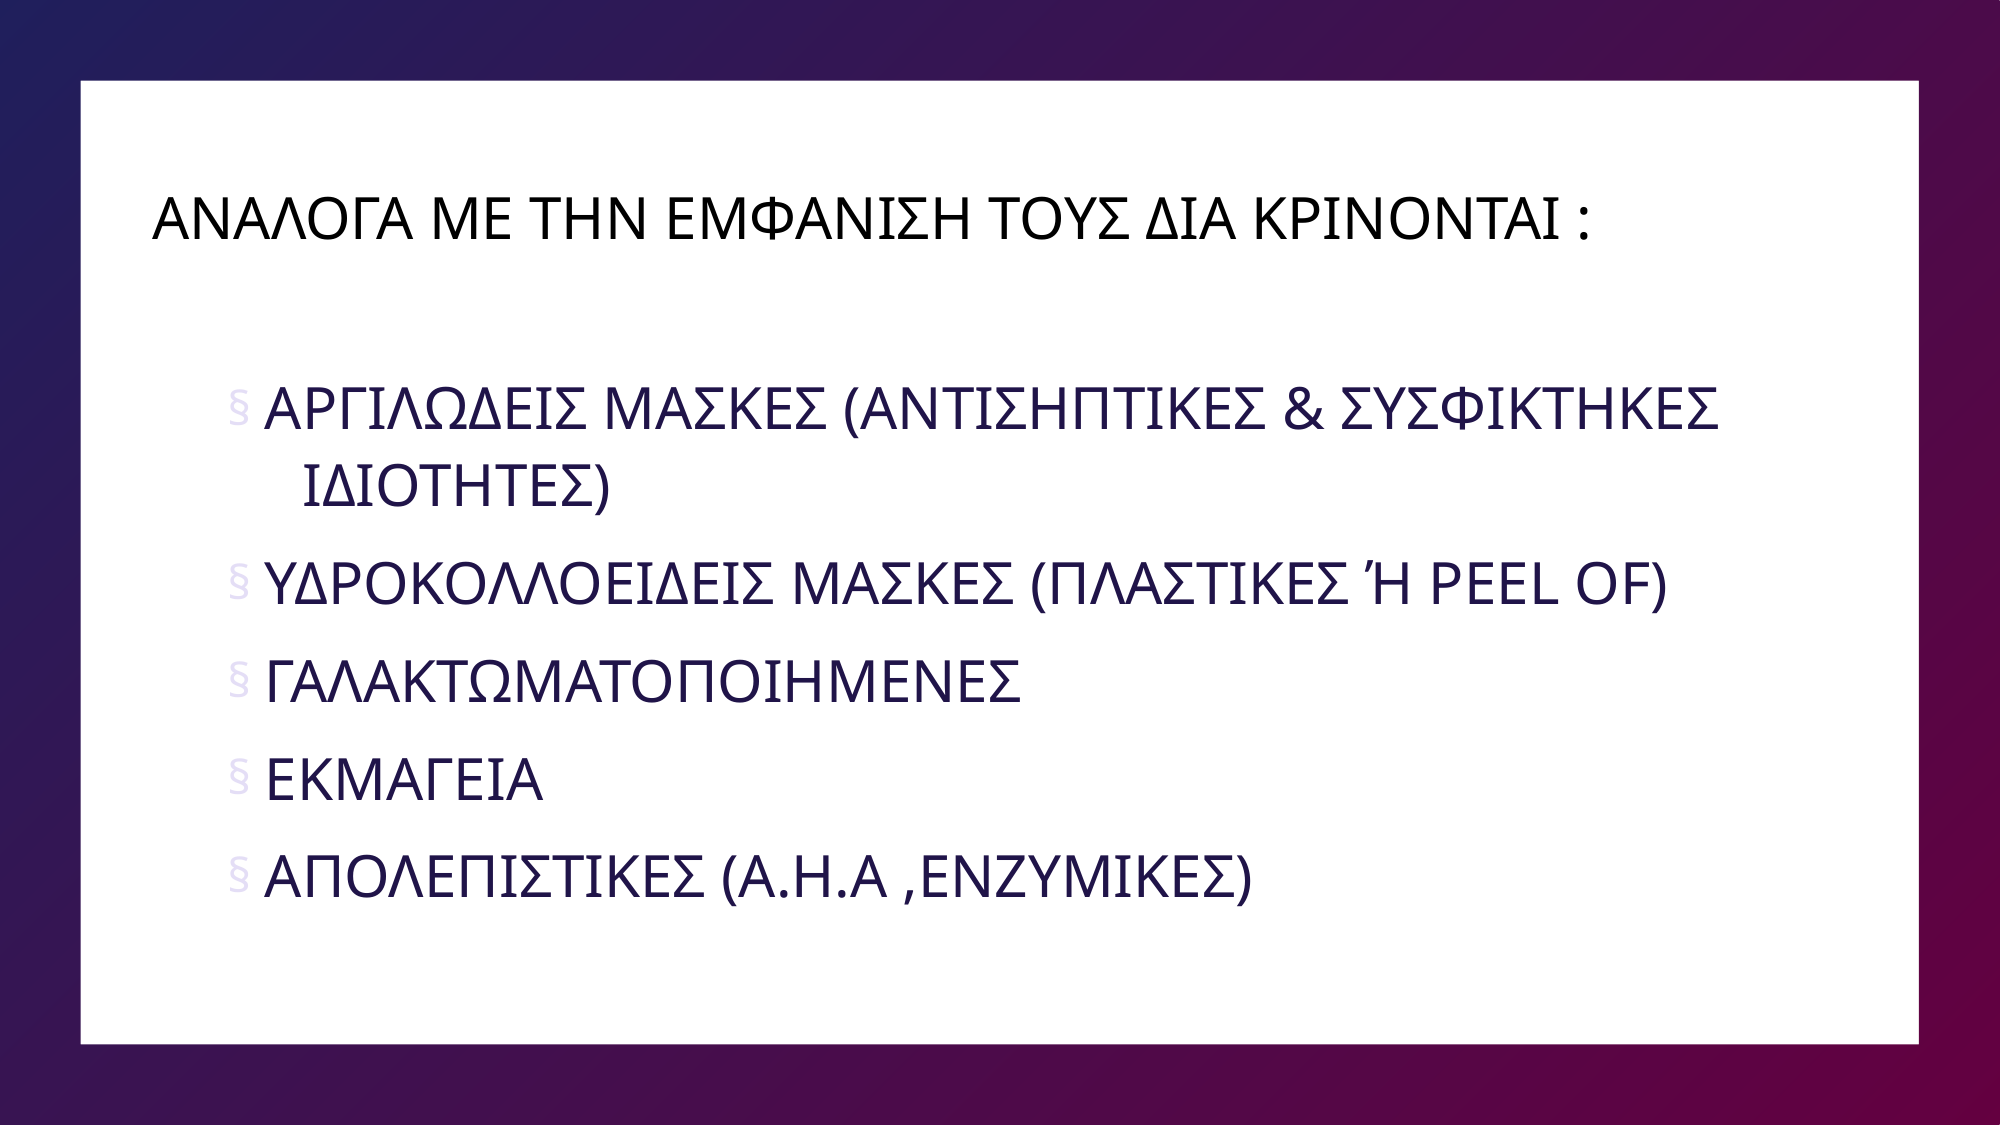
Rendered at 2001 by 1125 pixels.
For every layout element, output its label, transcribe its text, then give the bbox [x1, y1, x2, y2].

title ΑΝΑΛΟΓΑ ΜΕ ΤΗΝ ΕΜΦΑΝΙΣΗ ΤΟΥΣ ΔΙΑ ΚΡΙΝΟΝΤΑΙ : [137, 111, 1739, 330]
list ΑΡΓΙΛΩΔΕΙΣ ΜΑΣΚΕΣ (ΑΝΤΙΣΗΠΤΙΚΕΣ & ΣΥΣΦΙΚΤΗΚΕΣ ΙΔΙΟΤΗΤΕΣ) ΥΔΡΟΚΟΛΛΟΕΙΔΕΙΣ ΜΑΣΚΕΣ (ΠΛΑΣΤΙΚΕΣ Ή PEEL OF) ΓΑΛΑΚΤΩΜΑΤΟΠΟΙΗΜΕΝΕΣ ΕΚΜΑΓΕΙΑ ΑΠΟΛΕΠΙΣΤΙΚΕΣ (Α.Η.Α ,ΕΝΖΥΜΙΚΕΣ) [137, 357, 1863, 959]
